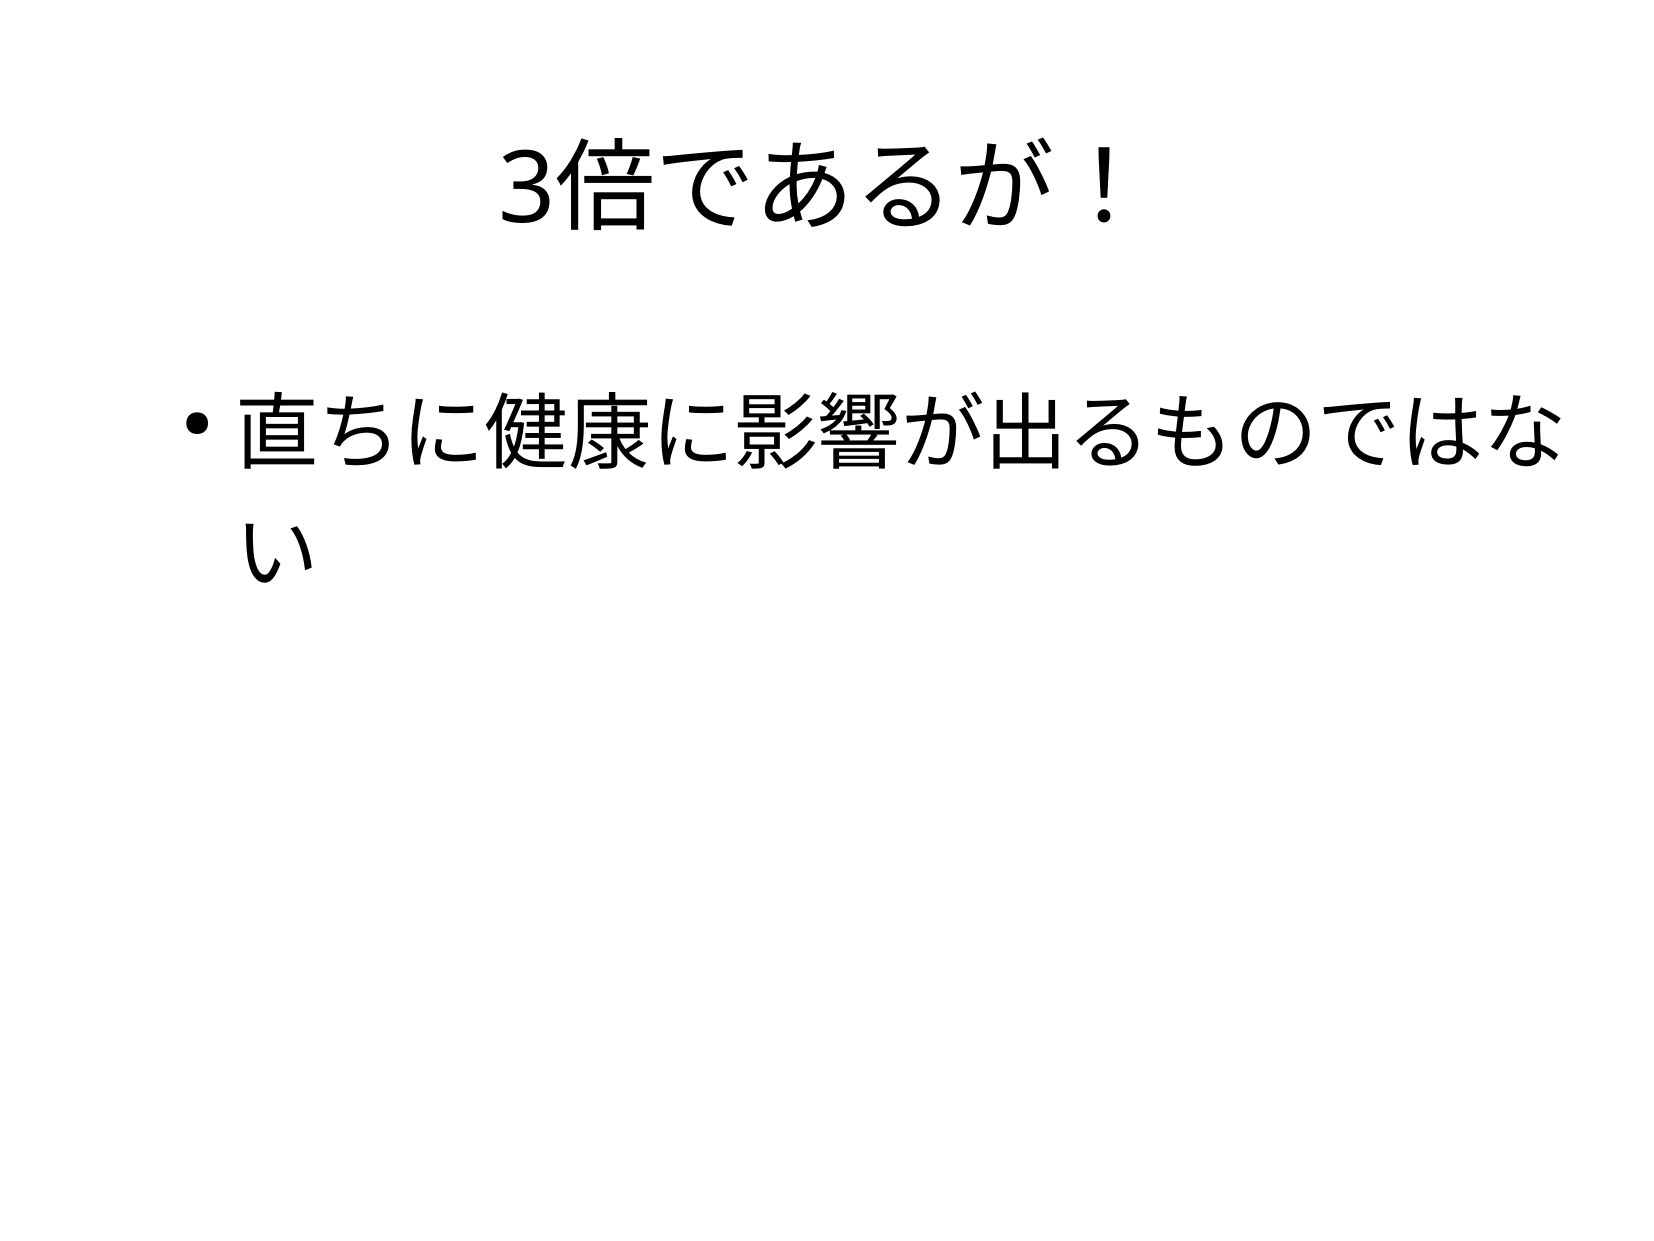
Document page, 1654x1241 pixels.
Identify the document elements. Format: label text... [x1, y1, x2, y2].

list 直ちに健康に影響が出るものではない [164, 365, 1571, 1109]
title 3倍であるが！ [82, 49, 1571, 310]
